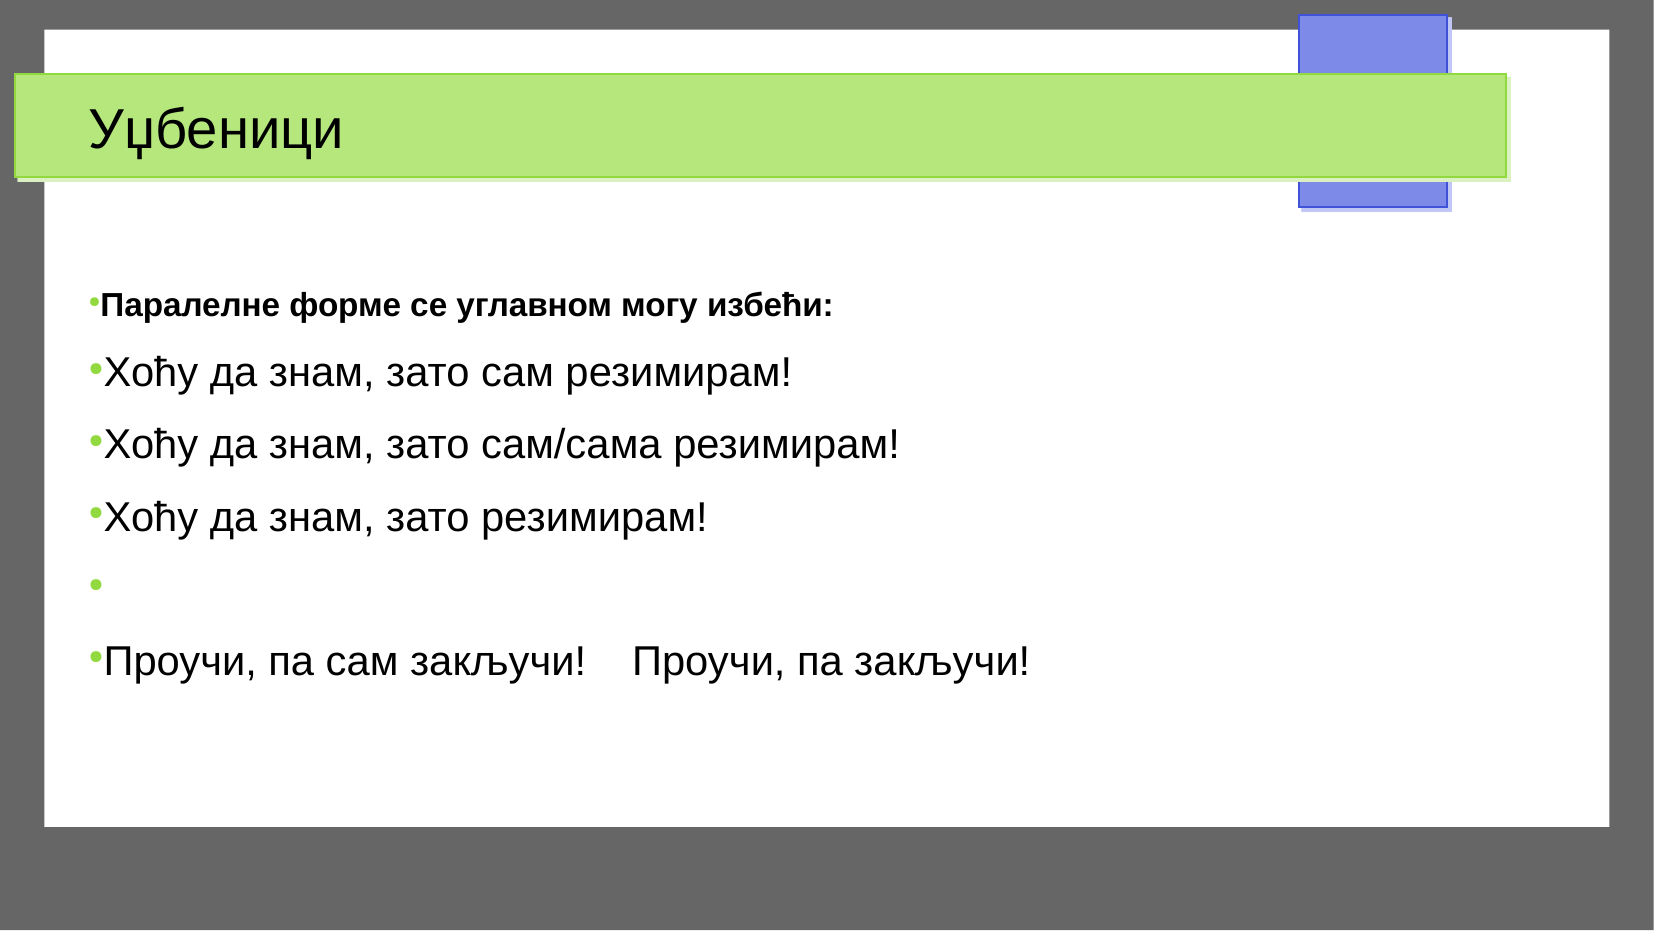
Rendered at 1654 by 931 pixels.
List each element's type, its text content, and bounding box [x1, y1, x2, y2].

list Паралелне форме се углавном могу избећи: Хоћу да знам, зато сам резимирам! Хоћу да знам, зато сам/сама резимирам! Хоћу да знам, зато резимирам! Проучи, па сам закључи! Проучи, па закључи! [88, 221, 1565, 813]
title Уџбеници [88, 73, 1506, 178]
